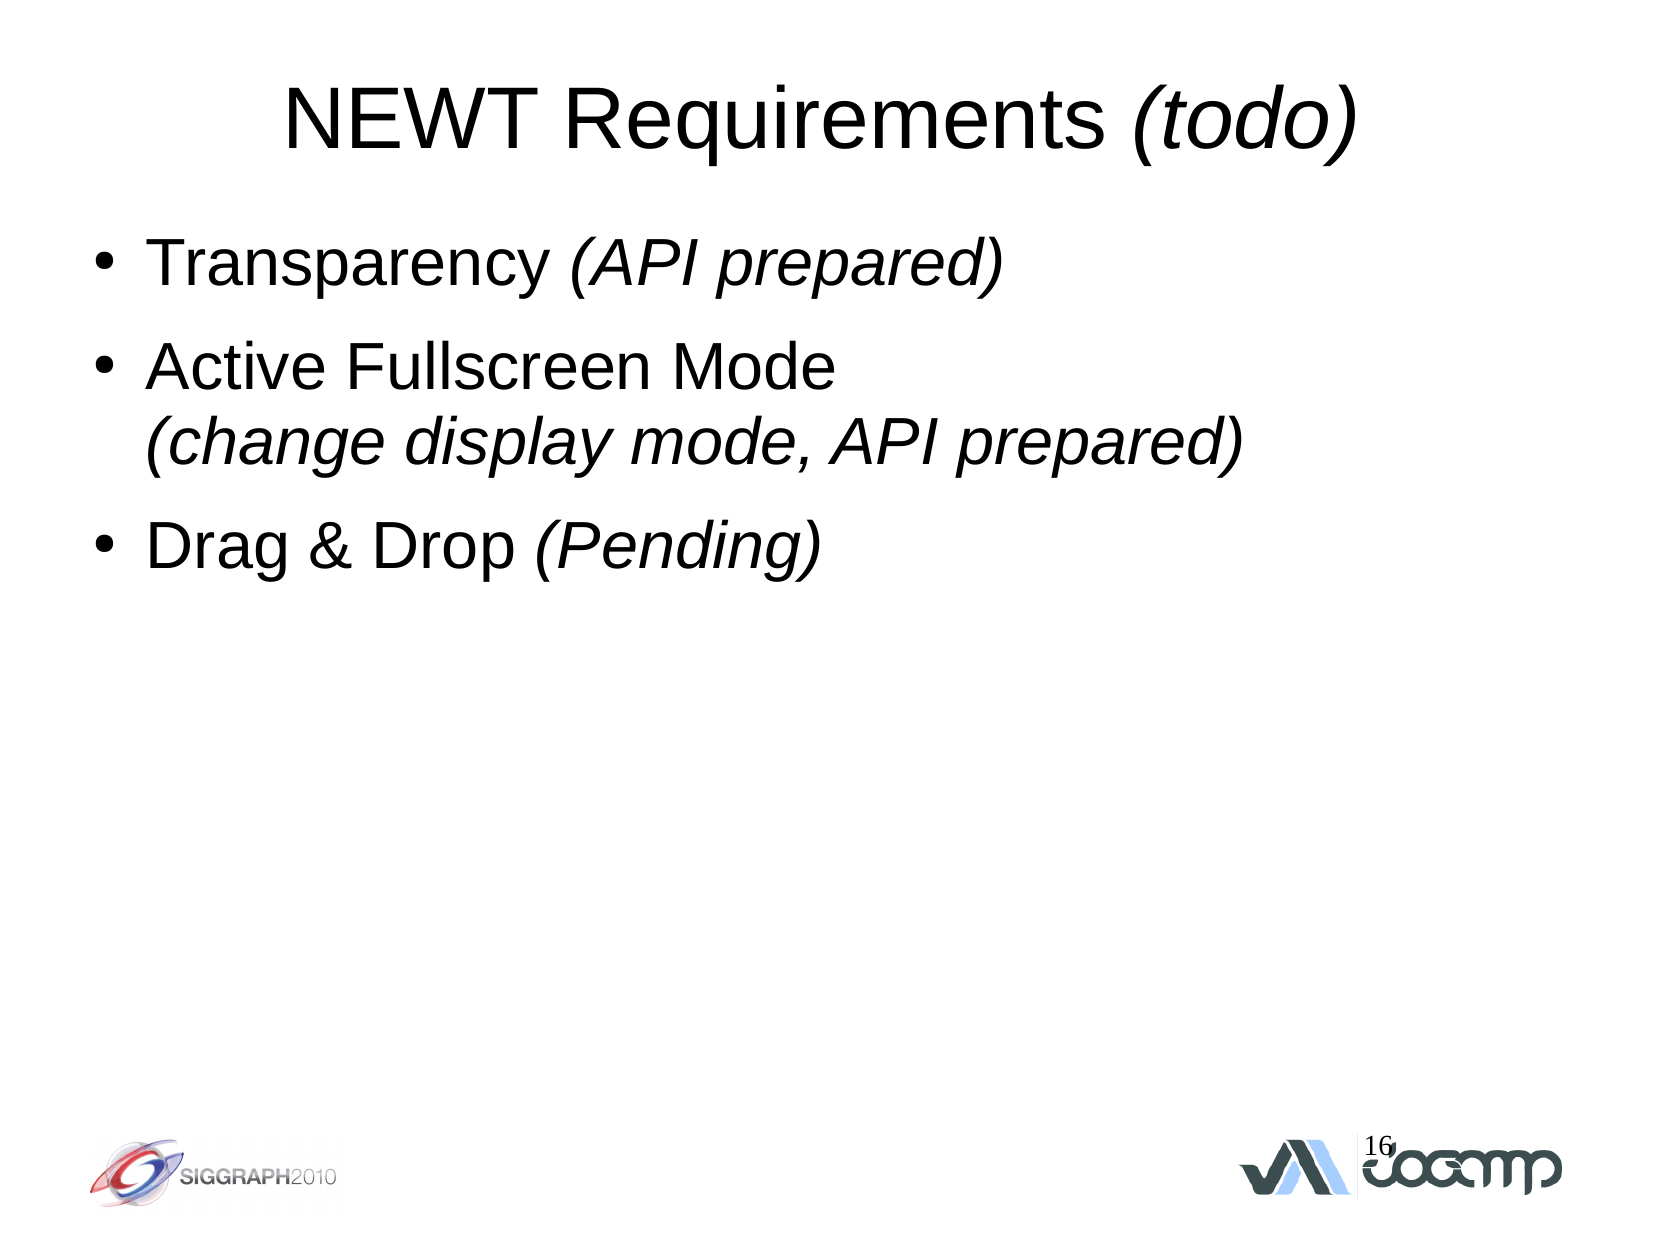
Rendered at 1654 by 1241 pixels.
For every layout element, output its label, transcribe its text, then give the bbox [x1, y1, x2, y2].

list Transparency (API prepared) Active Fullscreen Mode (change display mode, API prepared) Drag & Drop (Pending) [75, 225, 1571, 1044]
picture [82, 1130, 346, 1217]
picture [1237, 1134, 1562, 1200]
title NEWT Requirements (todo) [68, 56, 1576, 181]
